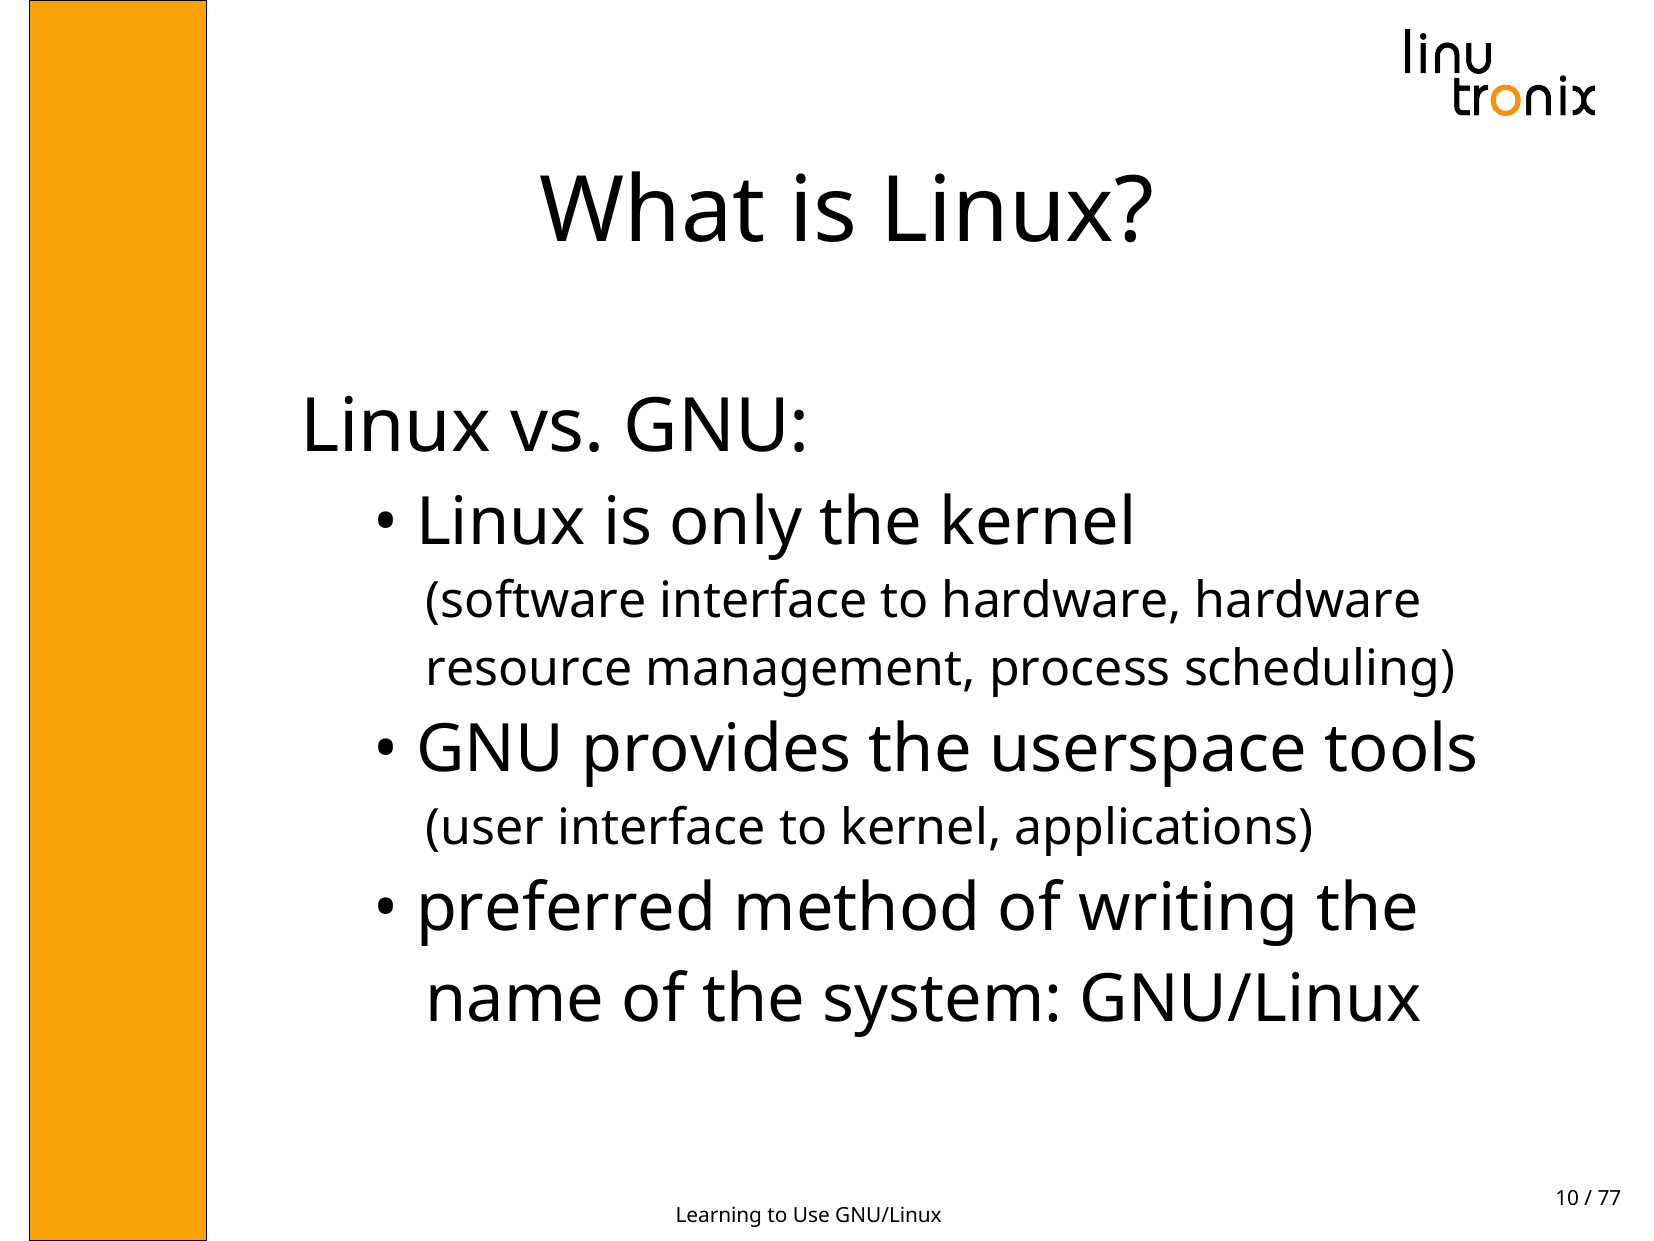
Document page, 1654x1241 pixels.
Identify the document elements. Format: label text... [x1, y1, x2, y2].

text_box What is Linux? [539, 143, 1209, 263]
text_box Linux vs. GNU: • Linux is only the kernel (software interface to hardware, hardware resource management, process scheduling) • GNU provides the userspace tools (user interface to kernel, applications) • preferred method of writing the name of the system: GNU/Linux [300, 370, 1567, 1054]
picture [1405, 29, 1595, 116]
